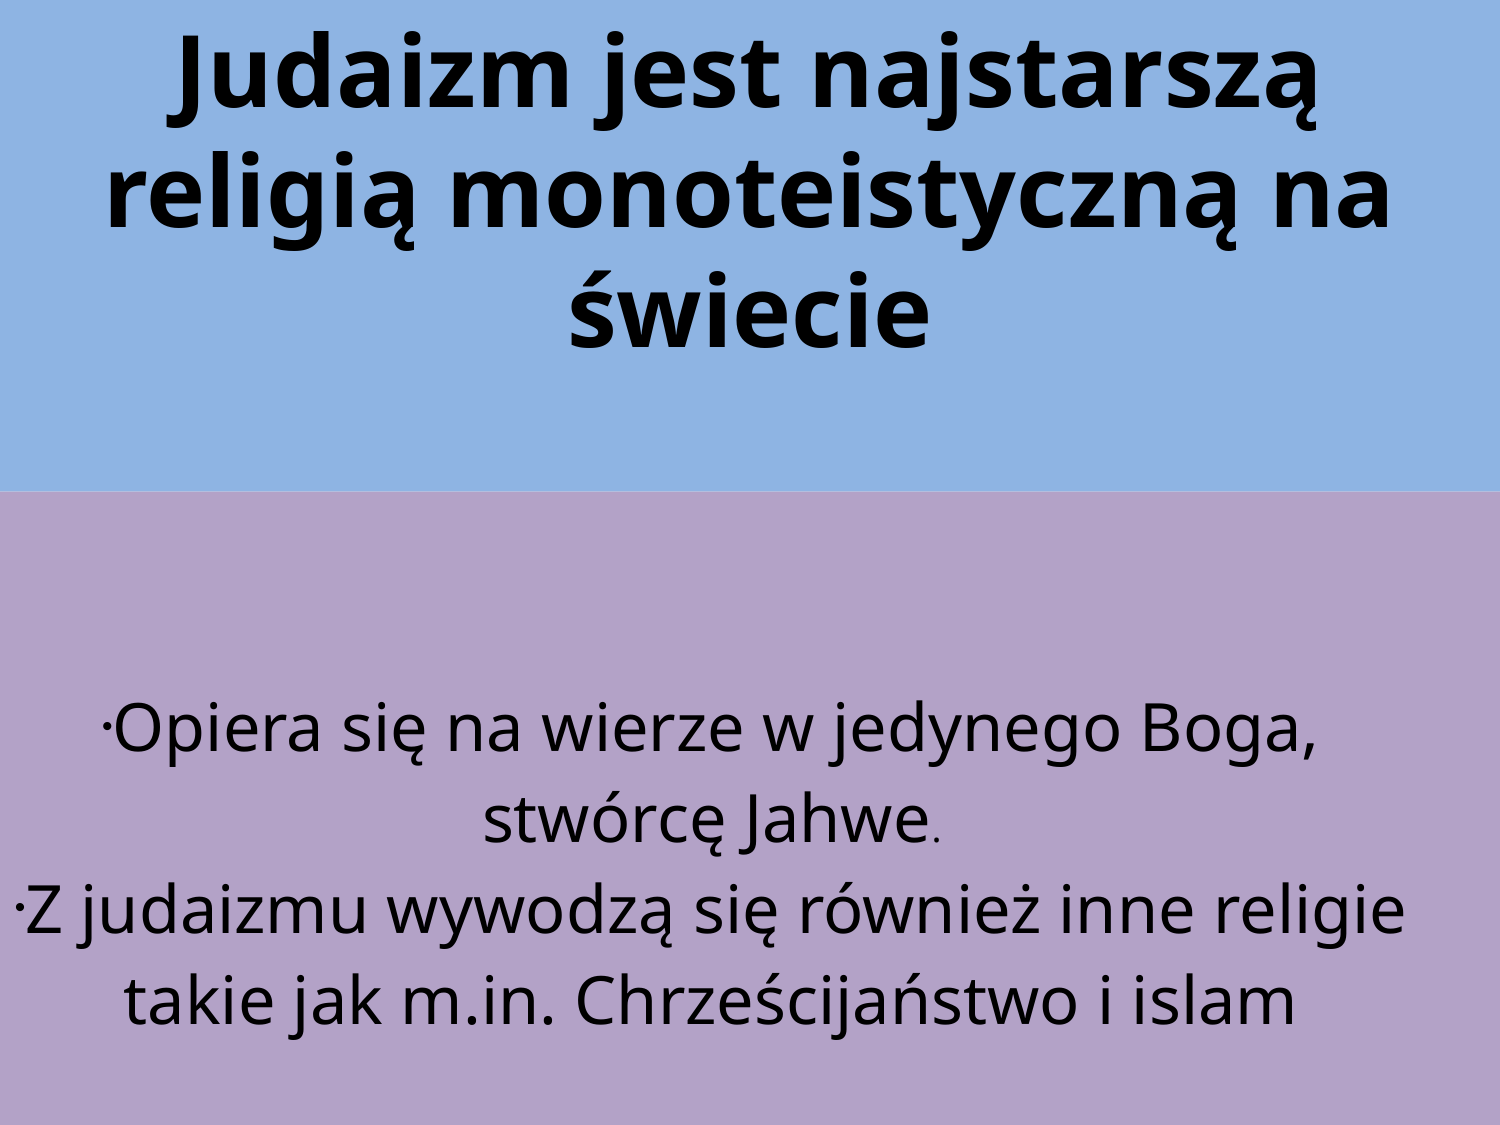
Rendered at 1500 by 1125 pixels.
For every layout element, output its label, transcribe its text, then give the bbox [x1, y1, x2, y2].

text_box Opiera się na wierze w jedynego Boga, stwórcę Jahwe. Z judaizmu wywodzą się również inne religie takie jak m.in. Chrześcijaństwo i islam [0, 491, 1500, 1125]
title Judaizm jest najstarszą religią monoteistyczną na świecie [0, 0, 1500, 491]
